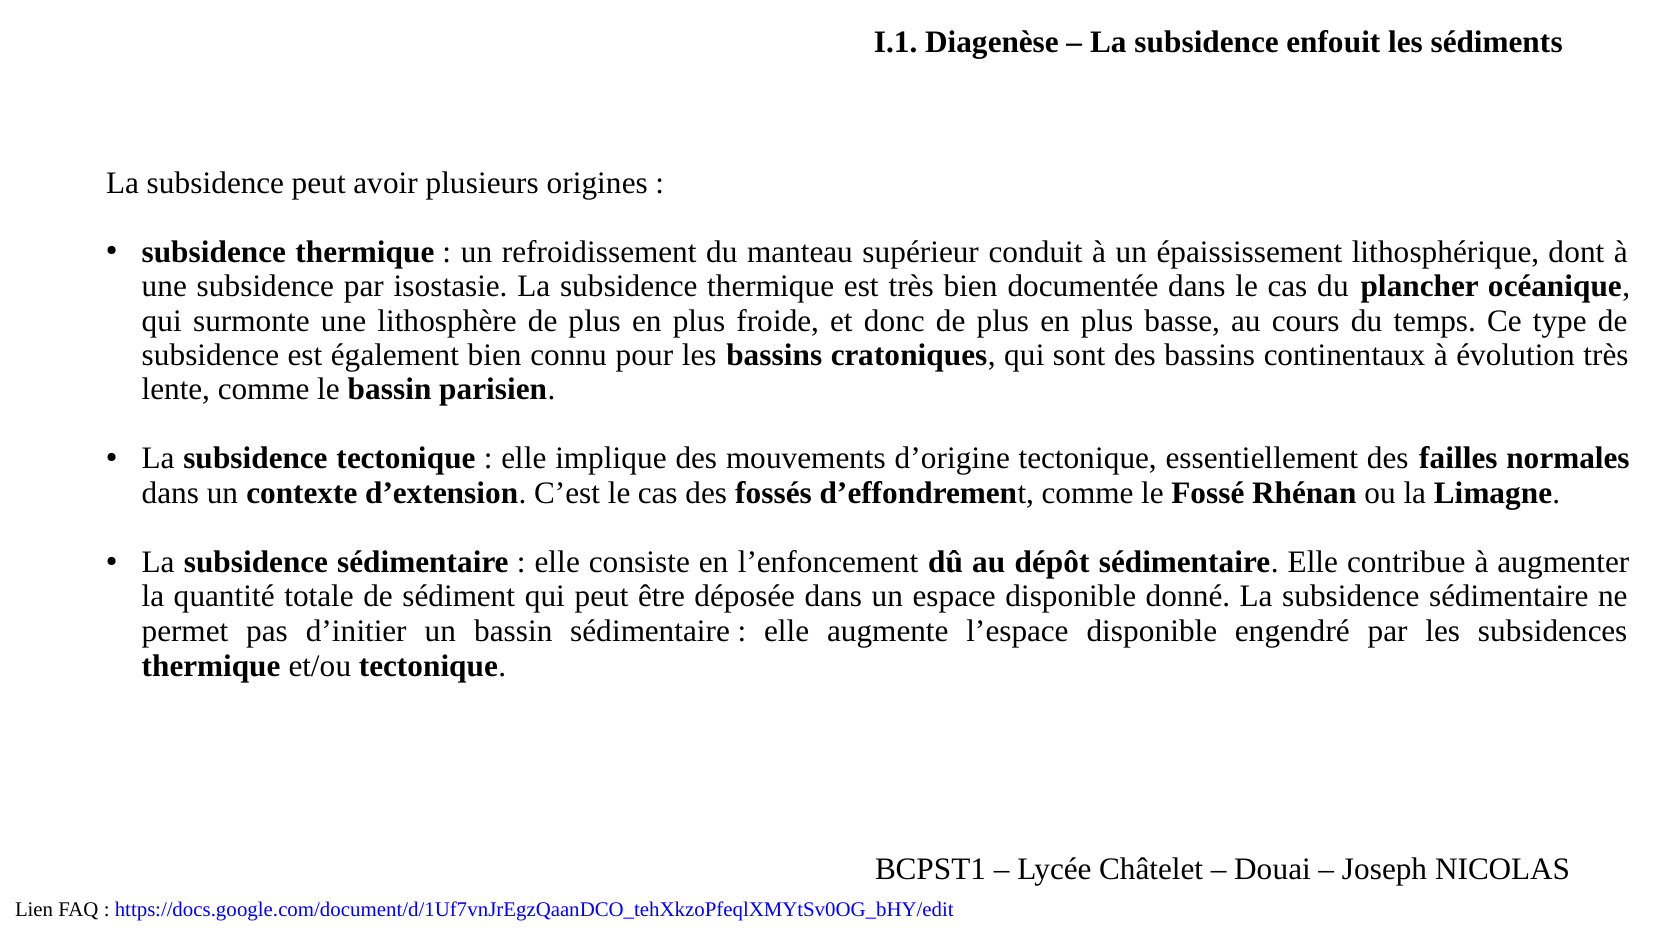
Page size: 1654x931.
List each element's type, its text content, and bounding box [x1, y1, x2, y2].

text_box Lien FAQ : https://docs.google.com/document/d/1Uf7vnJrEgzQaanDCO_tehXkzoPfeqlXMYtSv0OG_bHY/edit [0, 897, 993, 931]
text_box BCPST1 – Lycée Châtelet – Douai – Joseph NICOLAS [637, 832, 1571, 905]
text_box La subsidence peut avoir plusieurs origines : subsidence thermique : un refroidissement du manteau supérieur conduit à un épaississement lithosphérique, dont à une subsidence par isostasie. La subsidence thermique est très bien documentée dans le cas du plancher océanique, qui surmonte une lithosphère de plus en plus froide, et donc de plus en plus basse, au cours du temps. Ce type de subsidence est également bien connu pour les bassins cratoniques, qui sont des bassins continentaux à évolution très lente, comme le bassin parisien. La subsidence tectonique : elle implique des mouvements d’origine tectonique, essentiellement des failles normales dans un contexte d’extension. C’est le cas des fossés d’effondrement, comme le Fossé Rhénan ou la Limagne. La subsidence sédimentaire : elle consiste en l’enfoncement dû au dépôt sédimentaire. Elle contribue à augmenter la quantité totale de sédiment qui peut être déposée dans un espace disponible donné. La subsidence sédimentaire ne permet pas d’initier un bassin sédimentaire : elle augmente l’espace disponible engendré par les subsidences thermique et/ou tectonique. [106, 165, 1630, 733]
text_box I.1. Diagenèse – La subsidence enfouit les sédiments [638, 5, 1572, 78]
